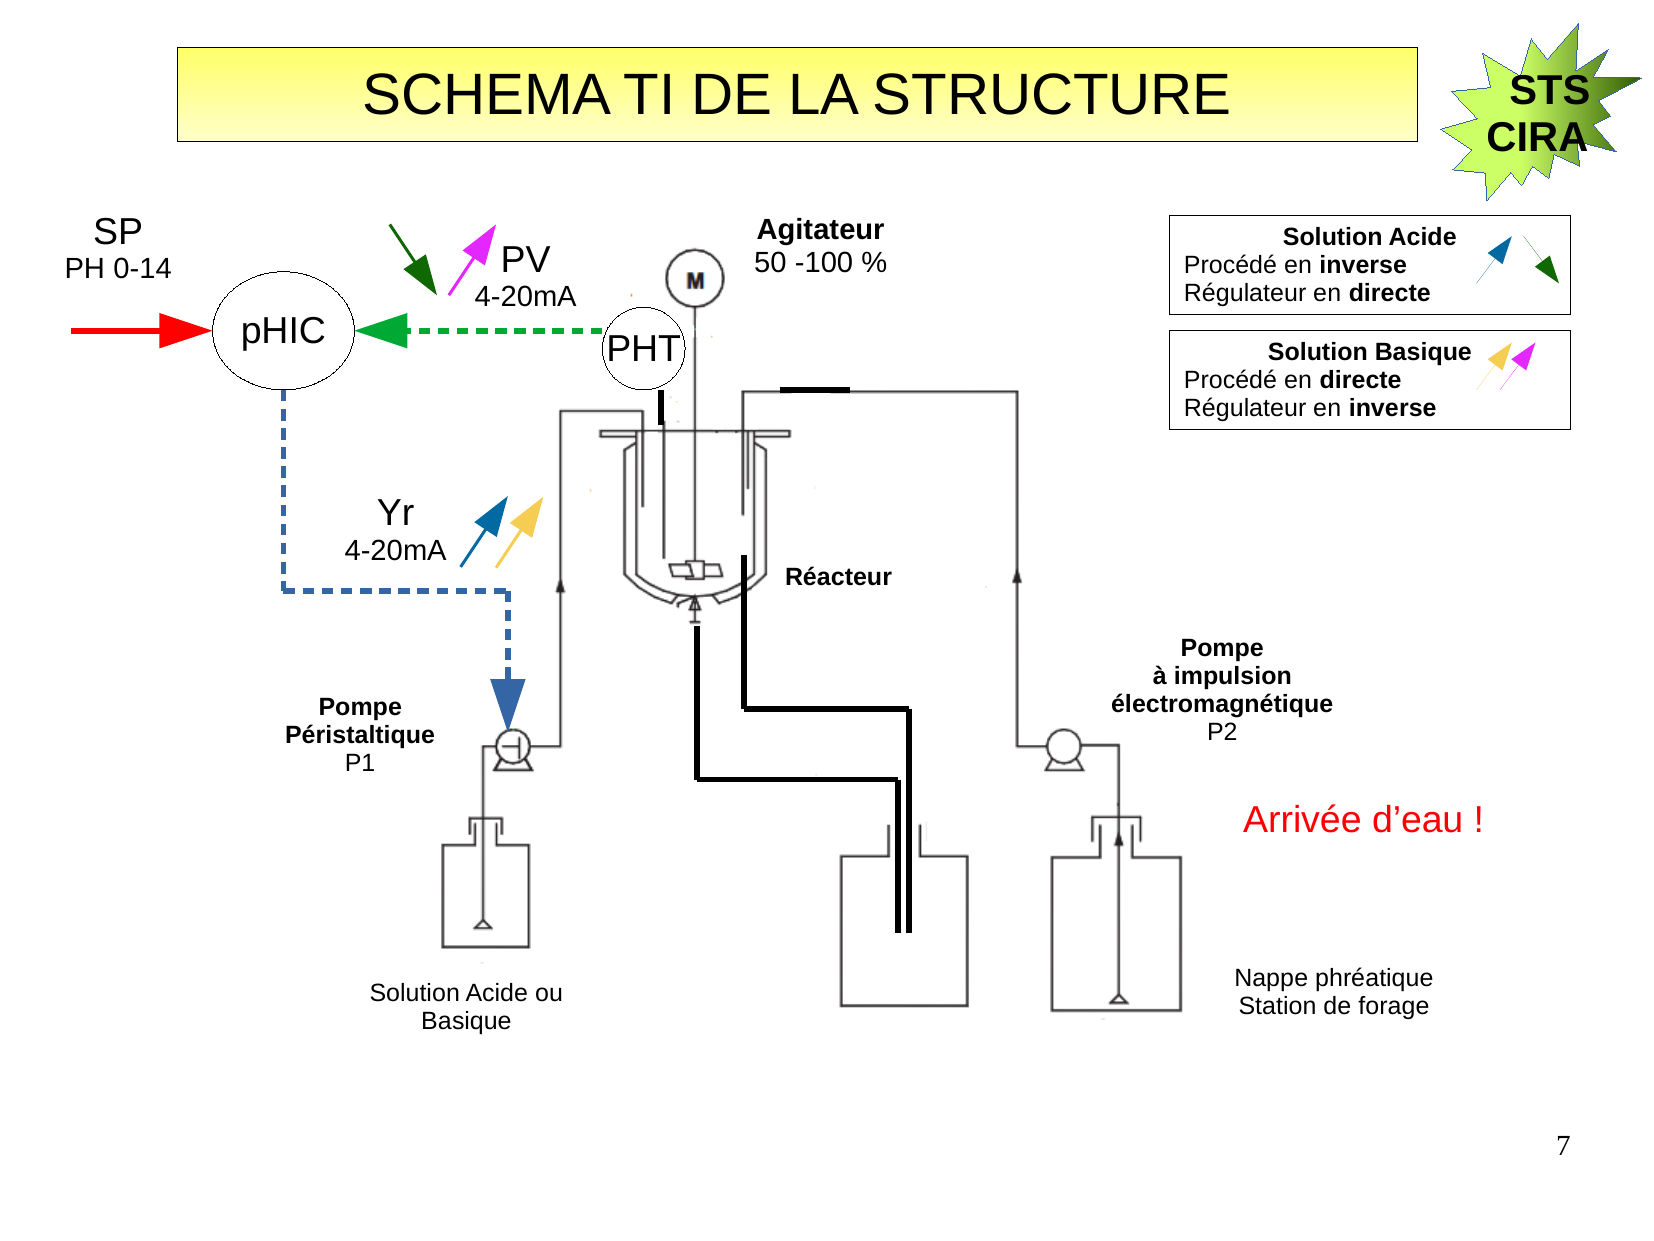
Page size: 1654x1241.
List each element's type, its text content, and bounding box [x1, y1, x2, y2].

text_box Réacteur [744, 555, 934, 600]
text_box Yr 4-20mA [307, 484, 485, 574]
text_box Pompe à impulsion électromagnétique P2 [1086, 625, 1359, 753]
text_box Solution Acide Procédé en inverse Régulateur en directe [1169, 215, 1571, 315]
text_box PV 4-20mA [437, 188, 615, 321]
text_box STS CIRA [1440, 23, 1642, 201]
text_box Nappe phréatique Station de forage [1198, 956, 1471, 1028]
text_box Solution Basique Procédé en directe Régulateur en inverse [1169, 330, 1571, 430]
text_box Arrivée d’eau ! [1228, 791, 1536, 849]
title SCHEMA TI DE LA STRUCTURE [177, 47, 1418, 142]
picture [437, 224, 1199, 1040]
text_box SP PH 0-14 [35, 203, 201, 325]
text_box Solution Acide ou Basique [330, 971, 603, 1043]
text_box Pompe Péristaltique P1 [248, 685, 473, 792]
text_box PHT [602, 307, 686, 390]
text_box Agitateur 50 -100 % [696, 205, 945, 289]
text_box pHIC [212, 271, 355, 390]
